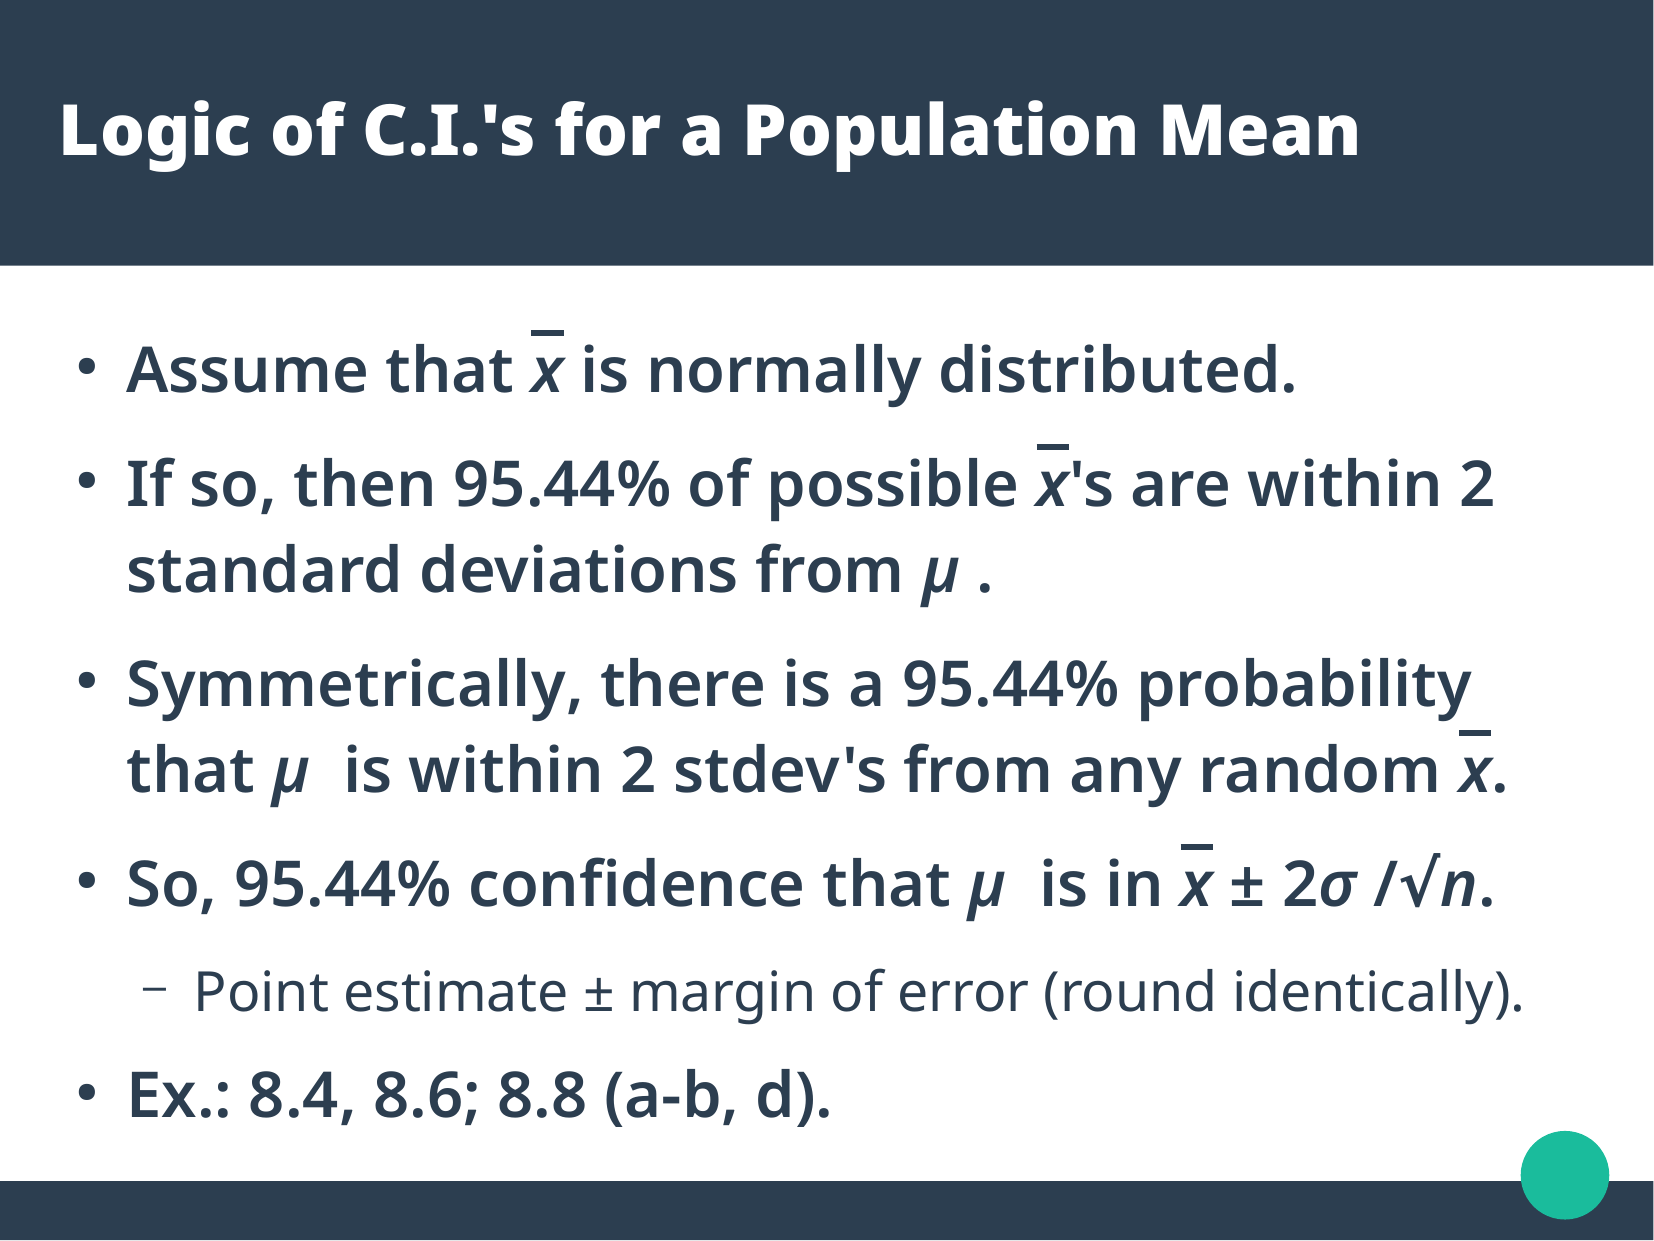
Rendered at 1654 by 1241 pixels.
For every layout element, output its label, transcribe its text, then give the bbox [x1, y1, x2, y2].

title Logic of C.I.'s for a Population Mean [59, 49, 1595, 207]
list Assume that x is normally distributed. If so, then 95.44% of possible x's are within 2 standard deviations from μ . Symmetrically, there is a 95.44% probability that μ is within 2 stdev's from any random x. So, 95.44% confidence that μ is in x ± 2σ /√n. Point estimate ± margin of error (round identically). Ex.: 8.4, 8.6; 8.8 (a-b, d). [59, 324, 1595, 1152]
